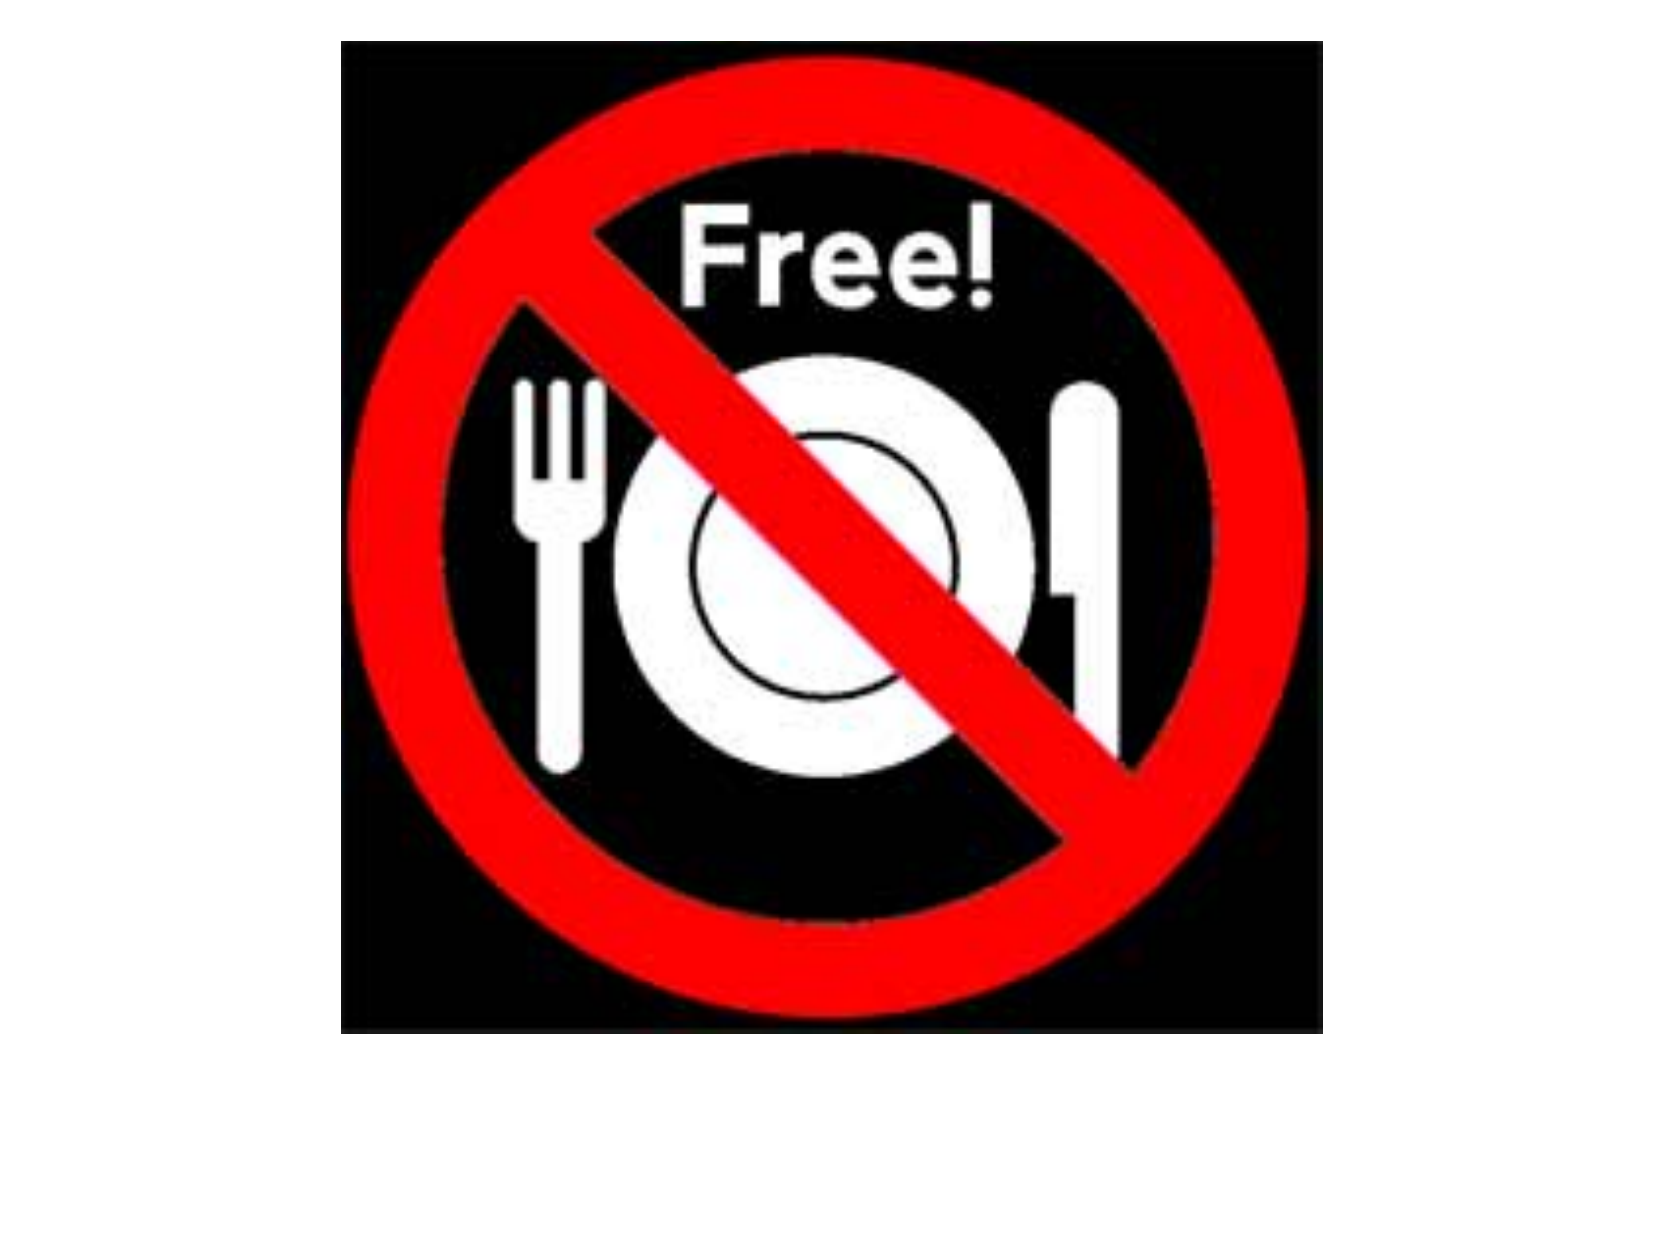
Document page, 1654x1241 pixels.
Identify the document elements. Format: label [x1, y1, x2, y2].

picture [341, 41, 1323, 1034]
